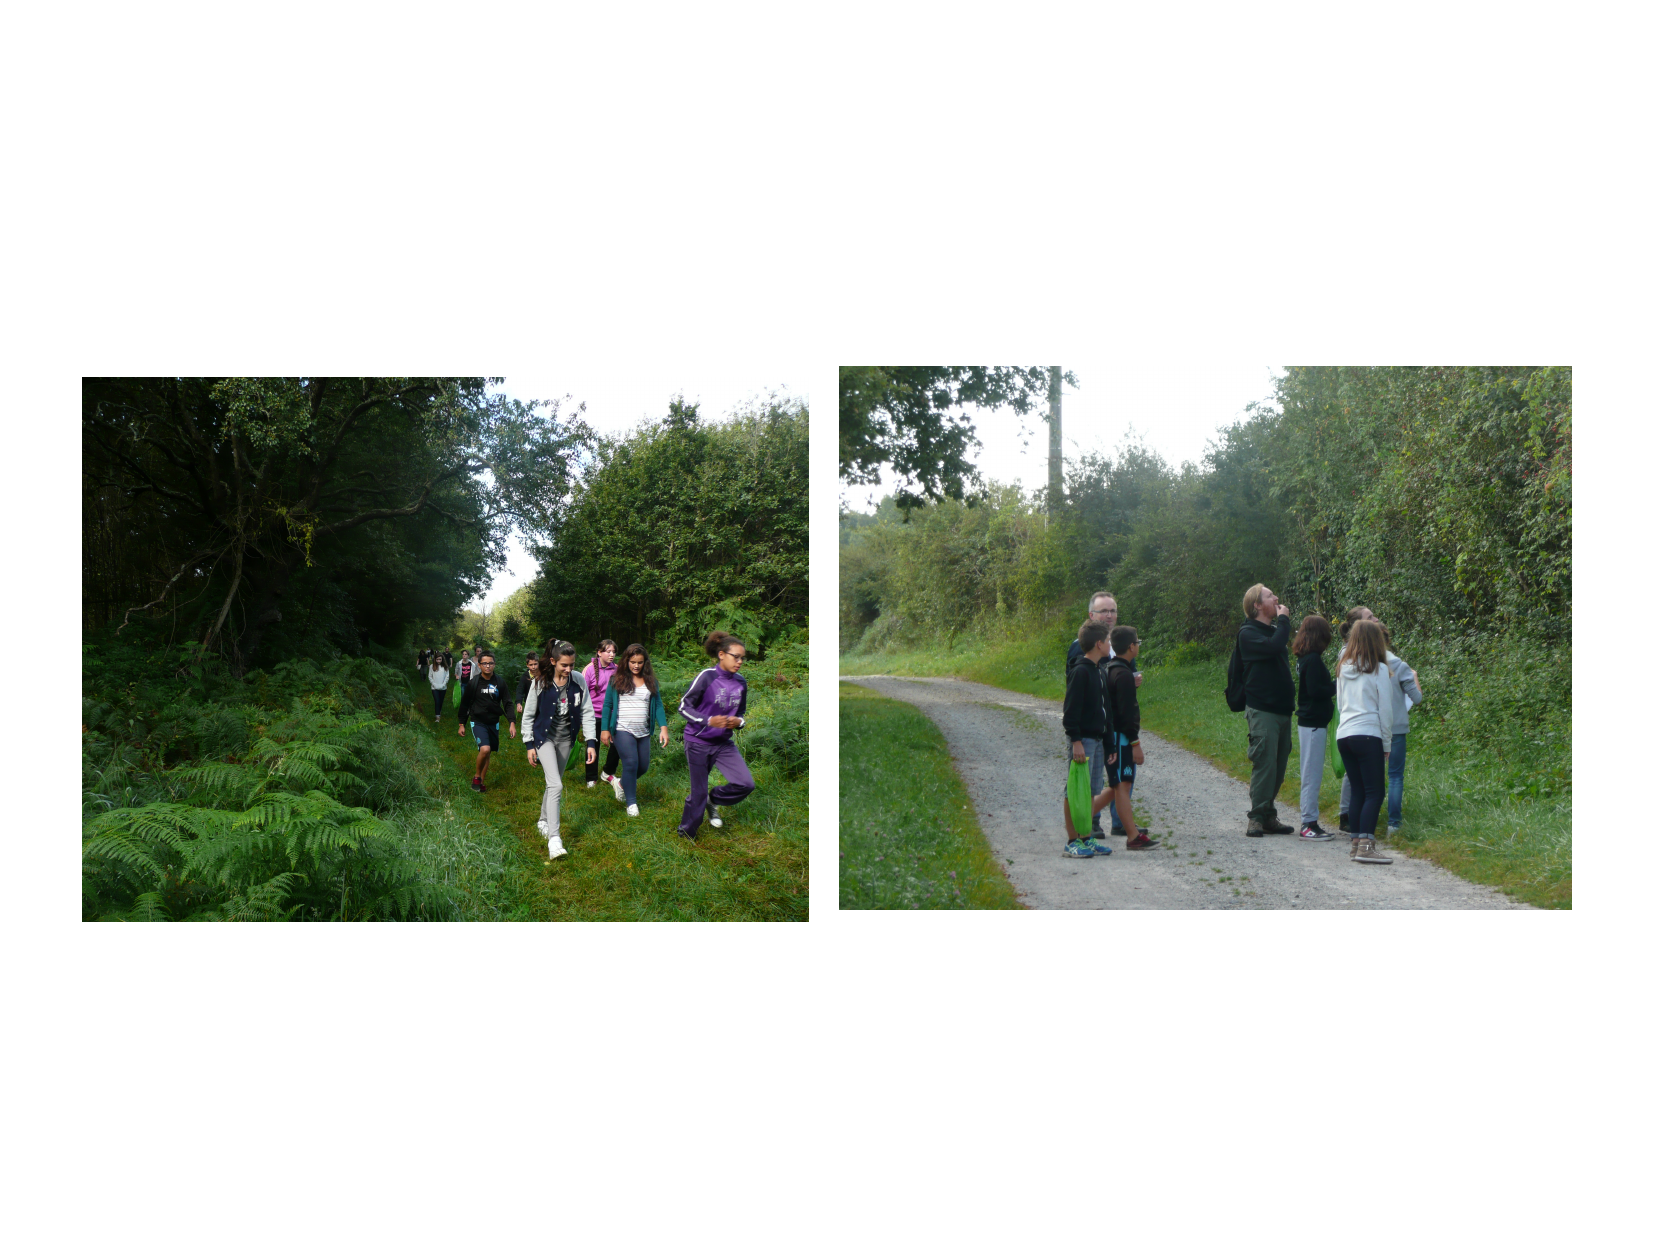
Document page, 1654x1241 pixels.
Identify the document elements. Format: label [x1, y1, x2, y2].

picture [839, 366, 1572, 910]
picture [82, 377, 809, 923]
